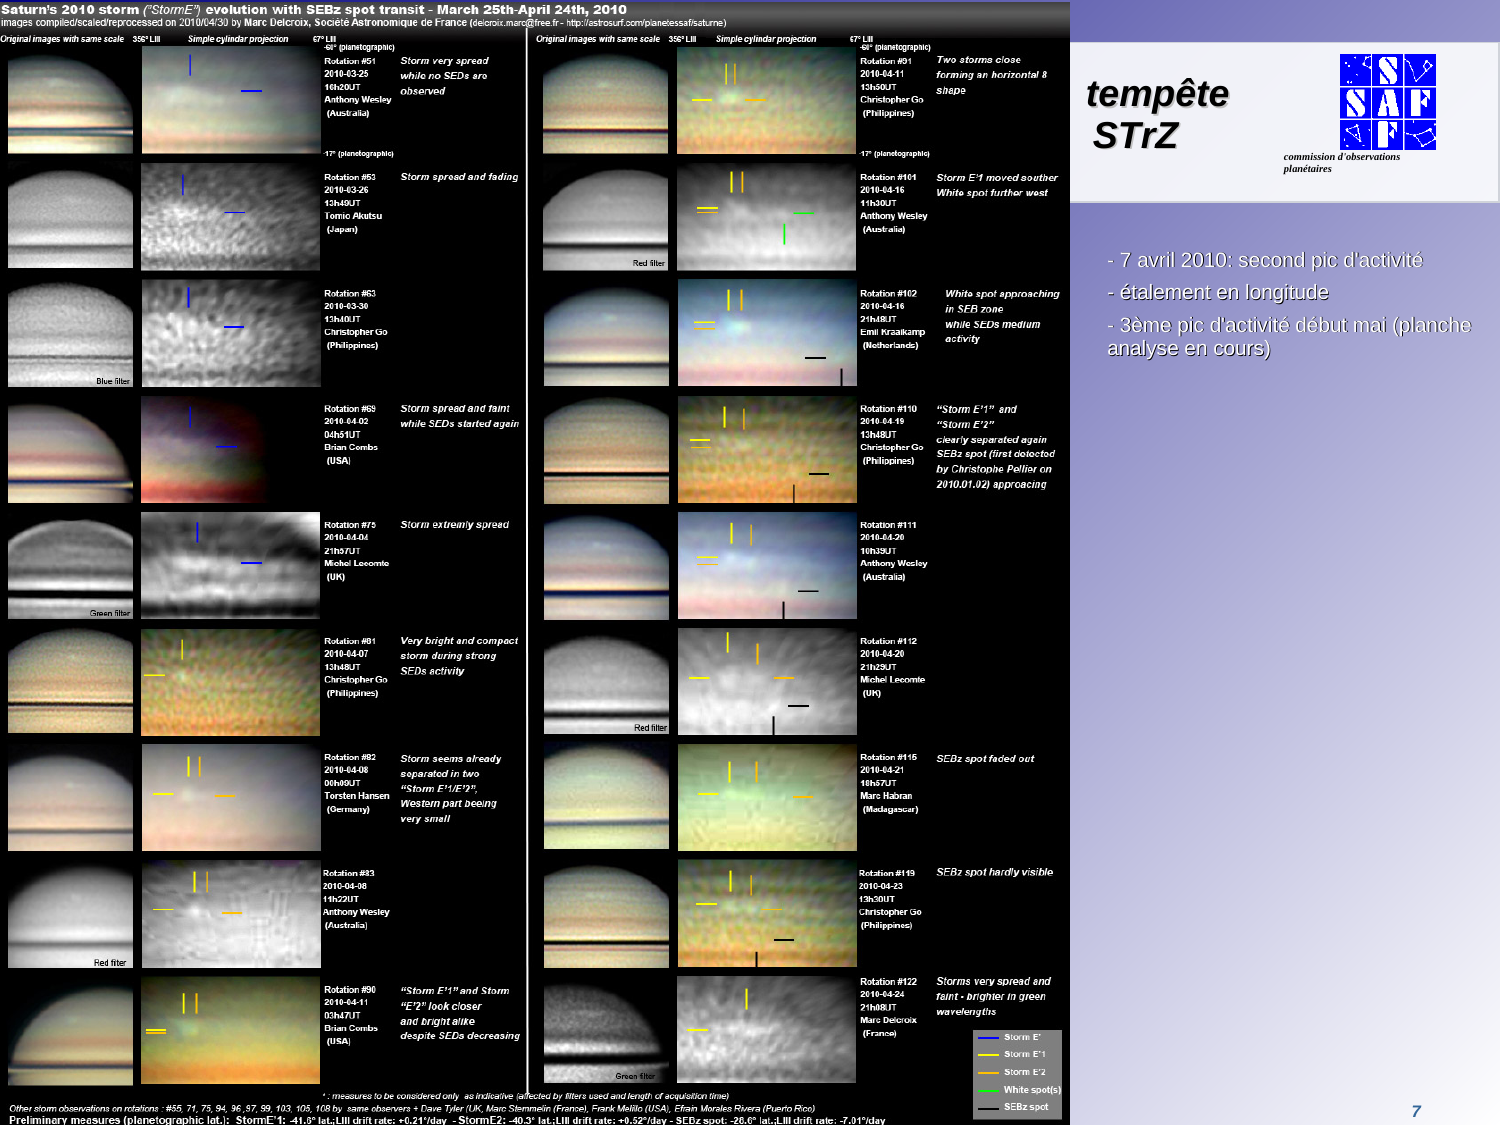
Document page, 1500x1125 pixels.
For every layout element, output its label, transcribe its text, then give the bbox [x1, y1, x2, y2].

text_box Commission d’observations planétaires tempête STrZ [1070, 54, 1313, 173]
picture [1340, 54, 1436, 150]
text_box - 7 avril 2010: second pic d'activité - étalement en longitude - 3ème pic d'activité début mai (planche analyse en cours) [1092, 206, 1500, 1063]
picture [0, 2, 1070, 1125]
